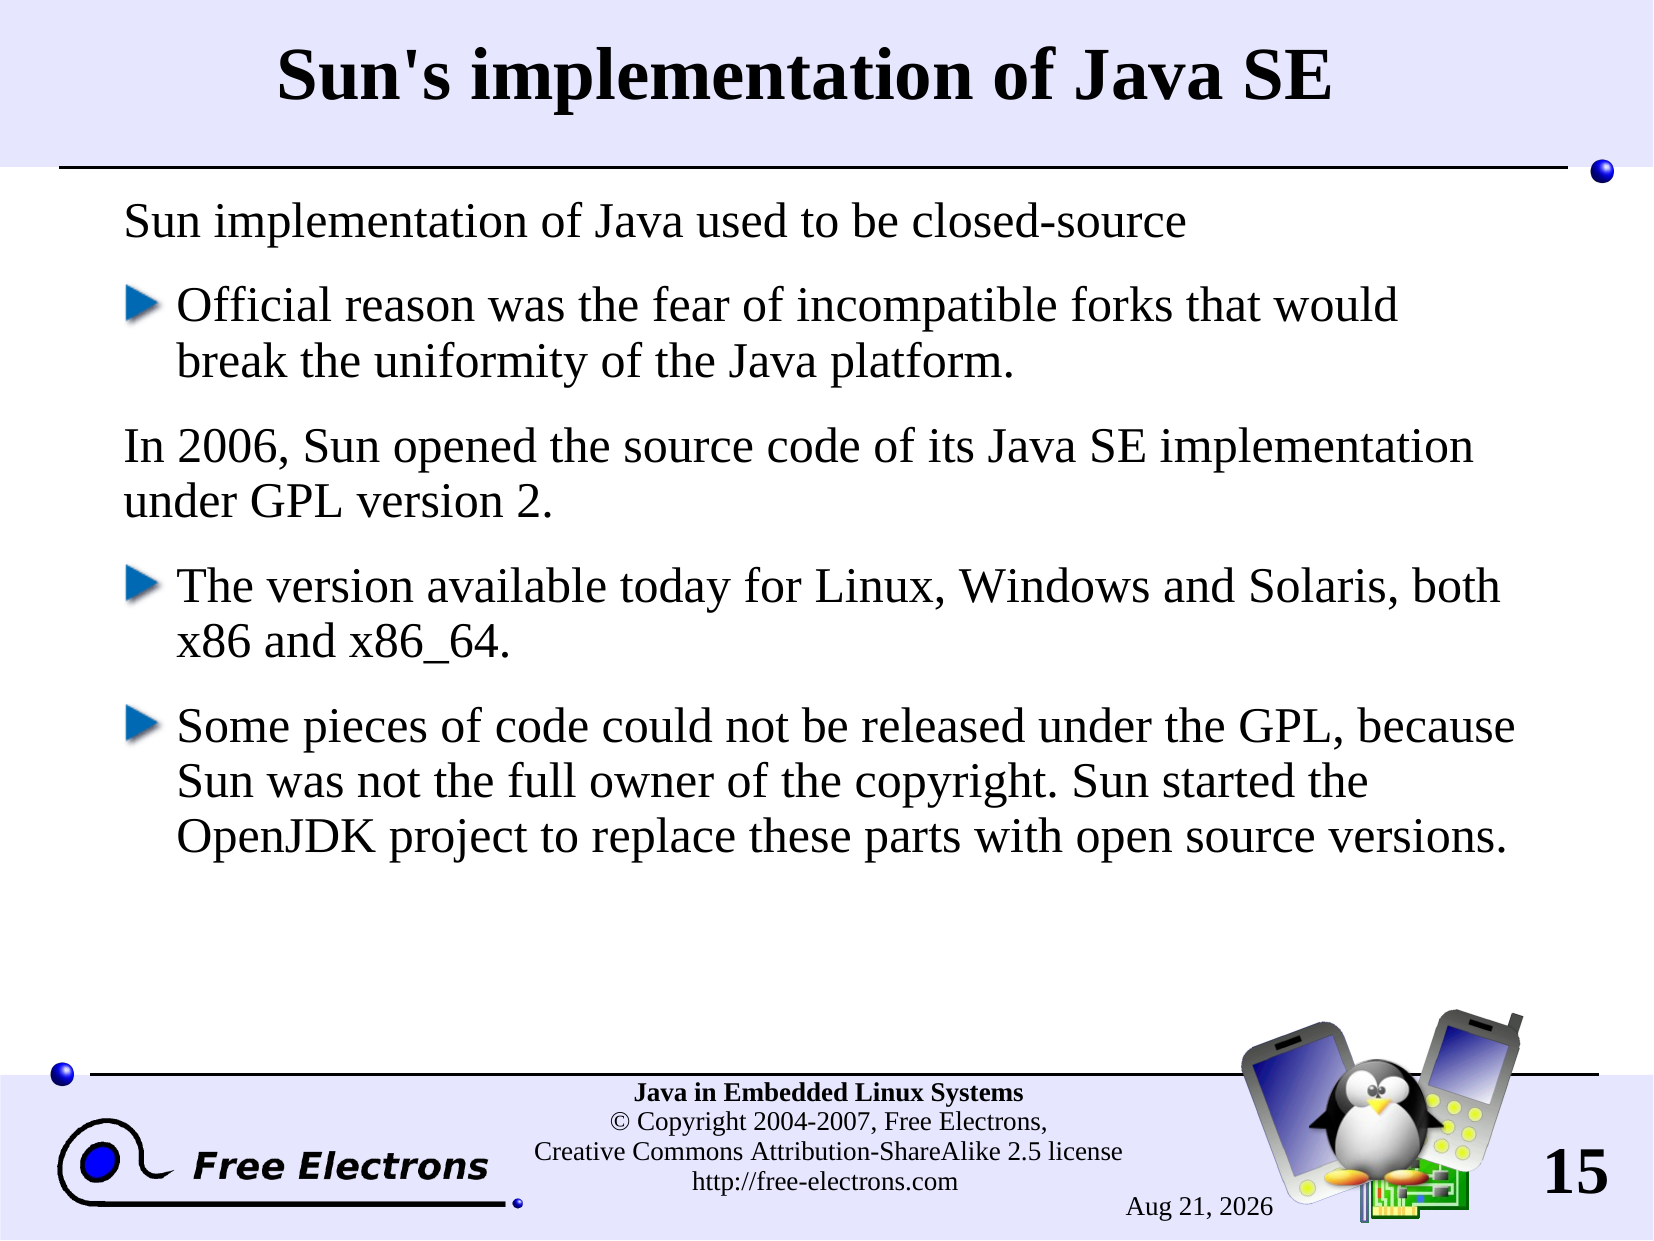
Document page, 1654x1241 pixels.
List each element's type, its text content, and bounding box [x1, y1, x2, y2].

picture [1225, 1007, 1538, 1241]
list Sun implementation of Java used to be closed-source Official reason was the fear of incompatible forks that would break the uniformity of the Java platform. In 2006, Sun opened the source code of its Java SE implementation under GPL version 2. The version available today for Linux, Windows and Solaris, both x86 and x86_64. Some pieces of code could not be released under the GPL, because Sun was not the full owner of the copyright. Sun started the OpenJDK project to replace these parts with open source versions. [105, 192, 1518, 1043]
title Sun's implementation of Java SE [60, 25, 1551, 124]
picture [50, 1107, 527, 1216]
